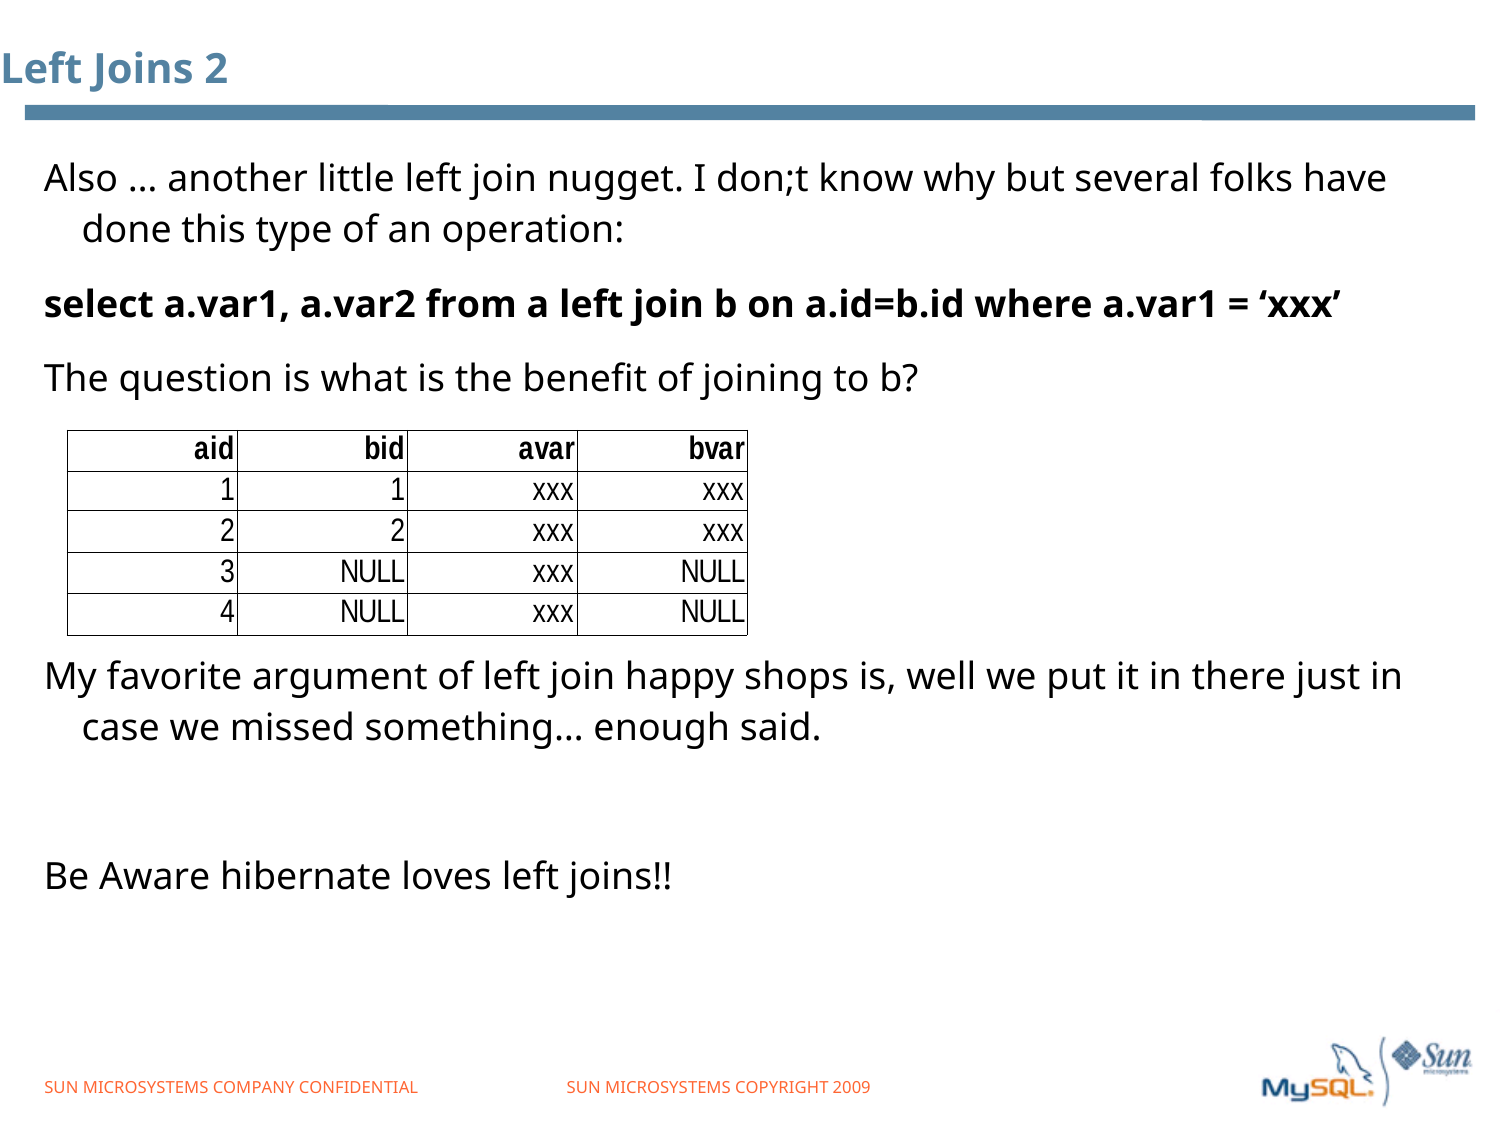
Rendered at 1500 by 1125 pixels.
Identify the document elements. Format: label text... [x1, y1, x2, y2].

title Left Joins 2 [0, 7, 1500, 130]
picture [1246, 1009, 1500, 1125]
list Also … another little left join nugget. I don;t know why but several folks have done this type of an operation: select a.var1, a.var2 from a left join b on a.id=b.id where a.var1 = ‘xxx’ The question is what is the benefit of joining to b? My favorite argument of left join happy shops is, well we put it in there just in case we missed something… enough said. Be Aware hibernate loves left joins!! [43, 151, 1440, 1048]
chart [66, 429, 751, 638]
